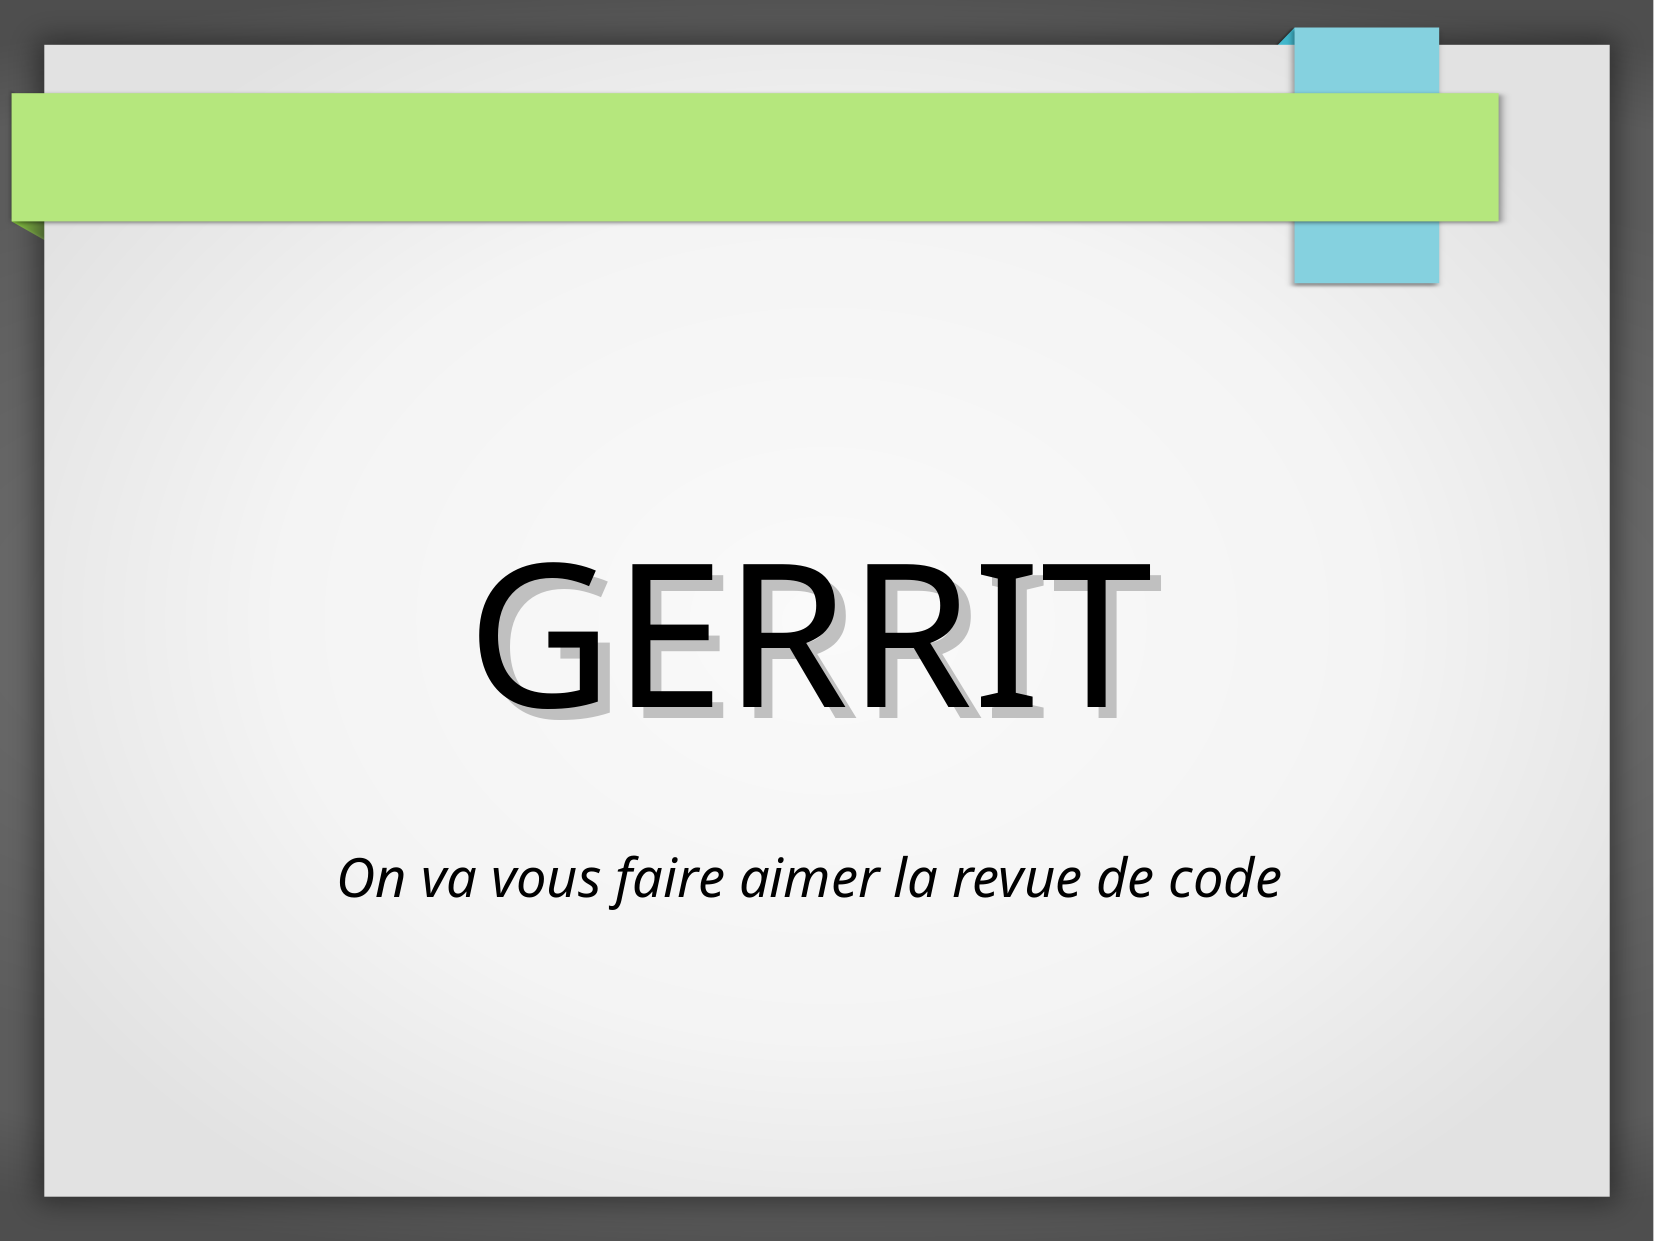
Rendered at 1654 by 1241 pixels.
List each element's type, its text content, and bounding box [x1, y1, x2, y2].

subtitle GERRIT On va vous faire aimer la revue de code [82, 343, 1538, 1063]
picture [0, 0, 1654, 1241]
